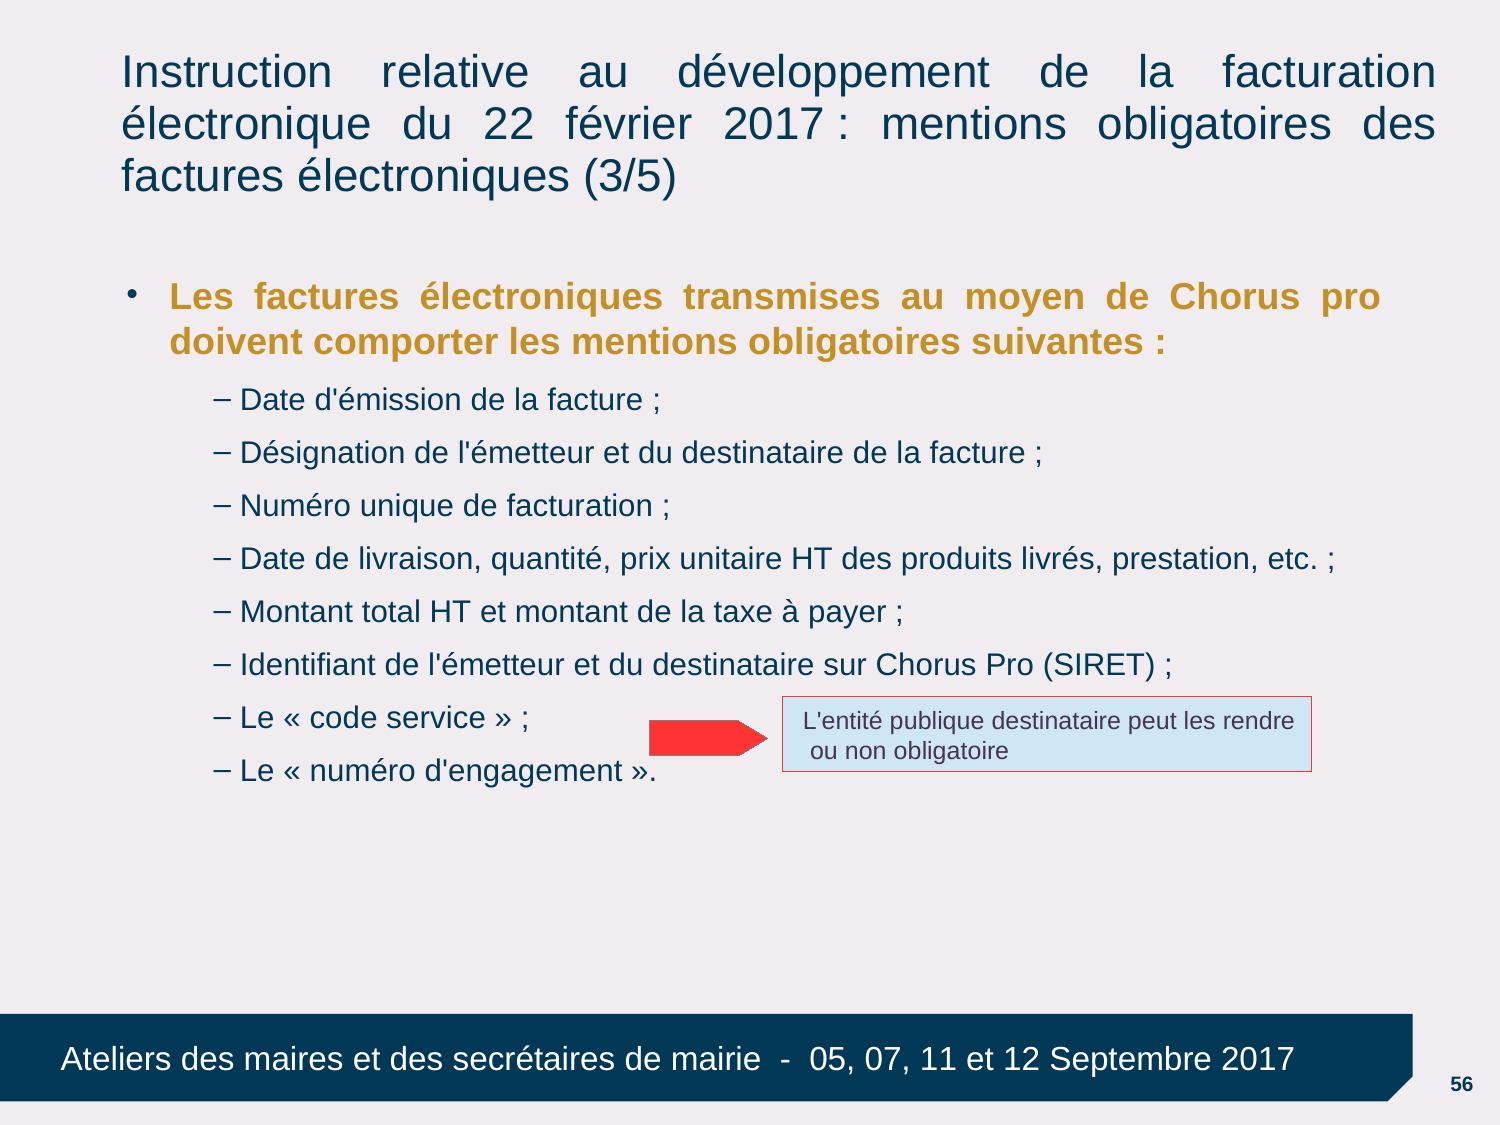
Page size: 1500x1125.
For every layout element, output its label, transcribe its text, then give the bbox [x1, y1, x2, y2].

title Instruction relative au développement de la facturation électronique du 22 février 2017 : mentions obligatoires des factures électroniques (3/5) [121, 44, 1438, 204]
text_box L'entité publique destinataire peut les rendre ou non obligatoire [788, 696, 1312, 772]
text_box [782, 696, 788, 772]
text_box [649, 720, 768, 756]
list Les factures électroniques transmises au moyen de Chorus pro doivent comporter les mentions obligatoires suivantes : Date d'émission de la facture ; Désignation de l'émetteur et du destinataire de la facture ; Numéro unique de facturation ; Date de livraison, quantité, prix unitaire HT des produits livrés, prestation, etc. ; Montant total HT et montant de la taxe à payer ; Identifiant de l'émetteur et du destinataire sur Chorus Pro (SIRET) ; Le « code service » ; Le « numéro d'engagement ». [125, 271, 1382, 905]
